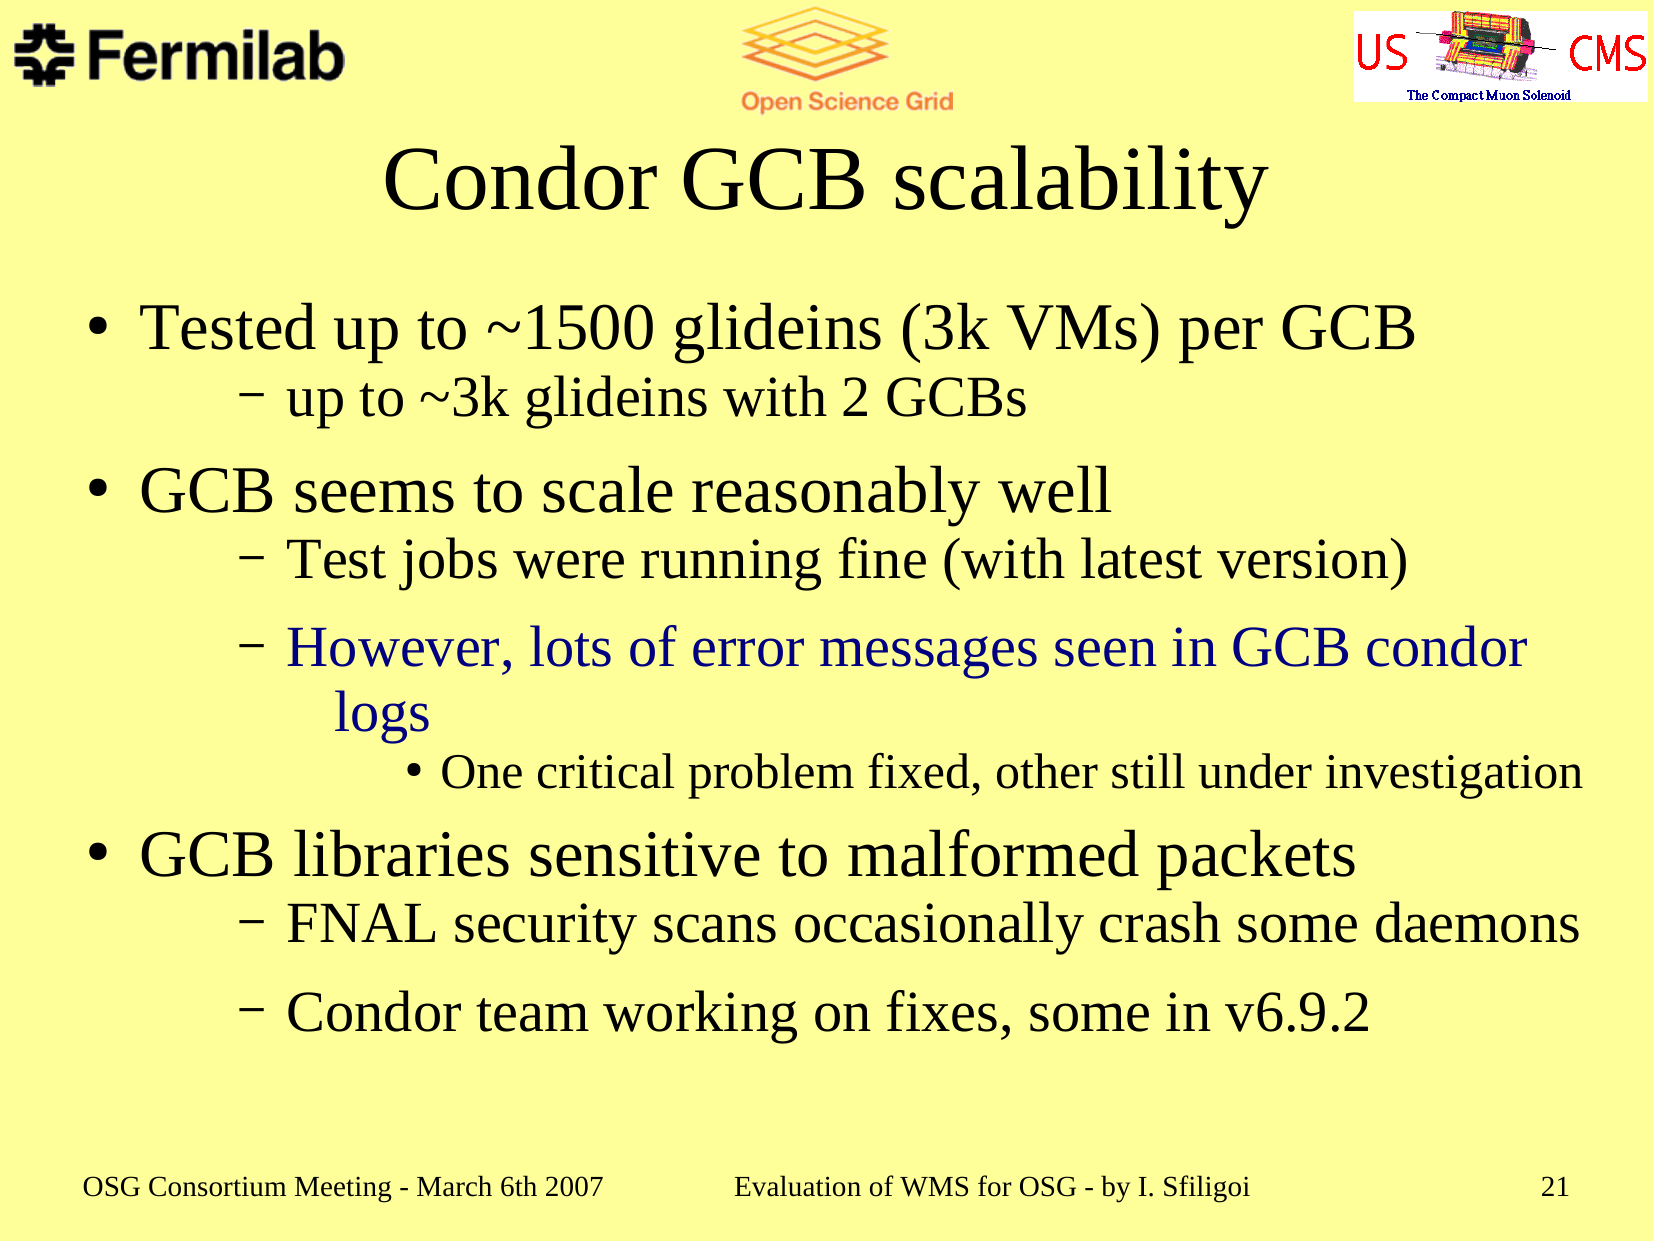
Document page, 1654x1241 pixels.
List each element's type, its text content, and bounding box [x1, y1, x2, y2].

picture [741, 5, 953, 100]
title Condor GCB scalability [82, 100, 1571, 257]
list Tested up to ~1500 glideins (3k VMs) per GCB up to ~3k glideins with 2 GCBs GCB seems to scale reasonably well Test jobs were running fine (with latest version) However, lots of error messages seen in GCB condor logs One critical problem fixed, other still under investigation GCB libraries sensitive to malformed packets FNAL security scans occasionally crash some daemons Condor team working on fixes, some in v6.9.2 [50, 290, 1608, 1152]
picture [1354, 11, 1648, 102]
picture [14, 23, 345, 87]
